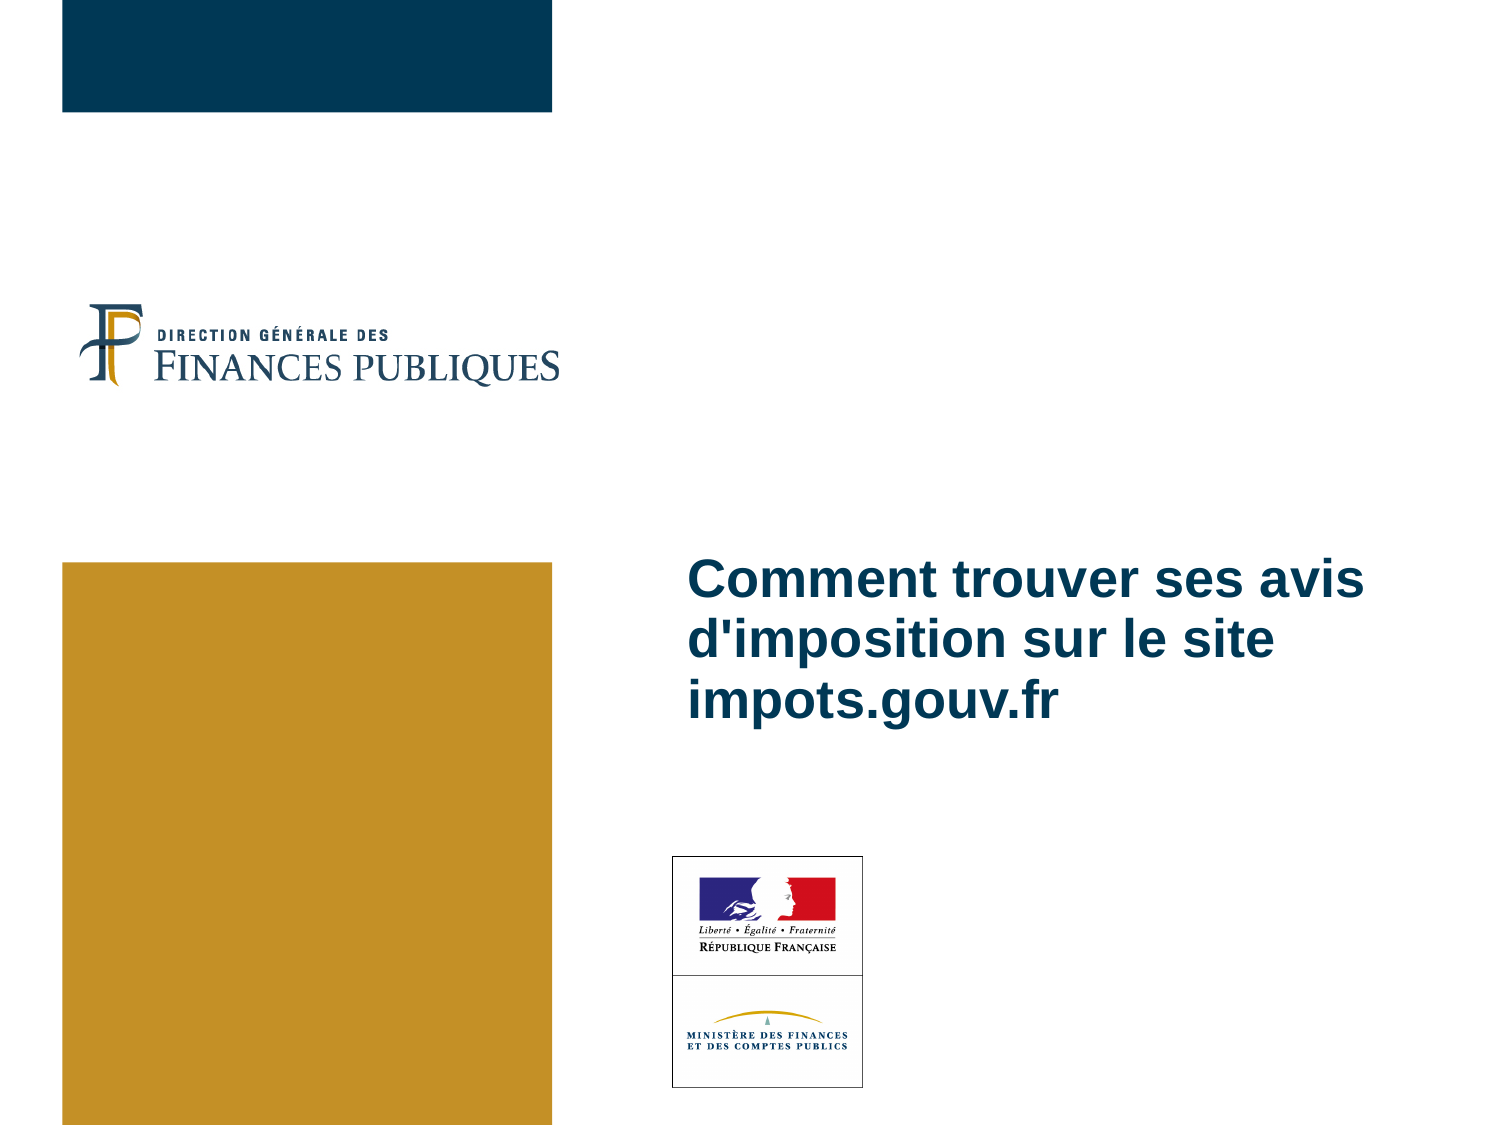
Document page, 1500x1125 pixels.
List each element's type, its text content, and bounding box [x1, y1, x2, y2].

title Comment trouver ses avis d'imposition sur le site impots.gouv.fr [687, 548, 1463, 797]
picture [50, 274, 588, 416]
picture [672, 856, 863, 1088]
